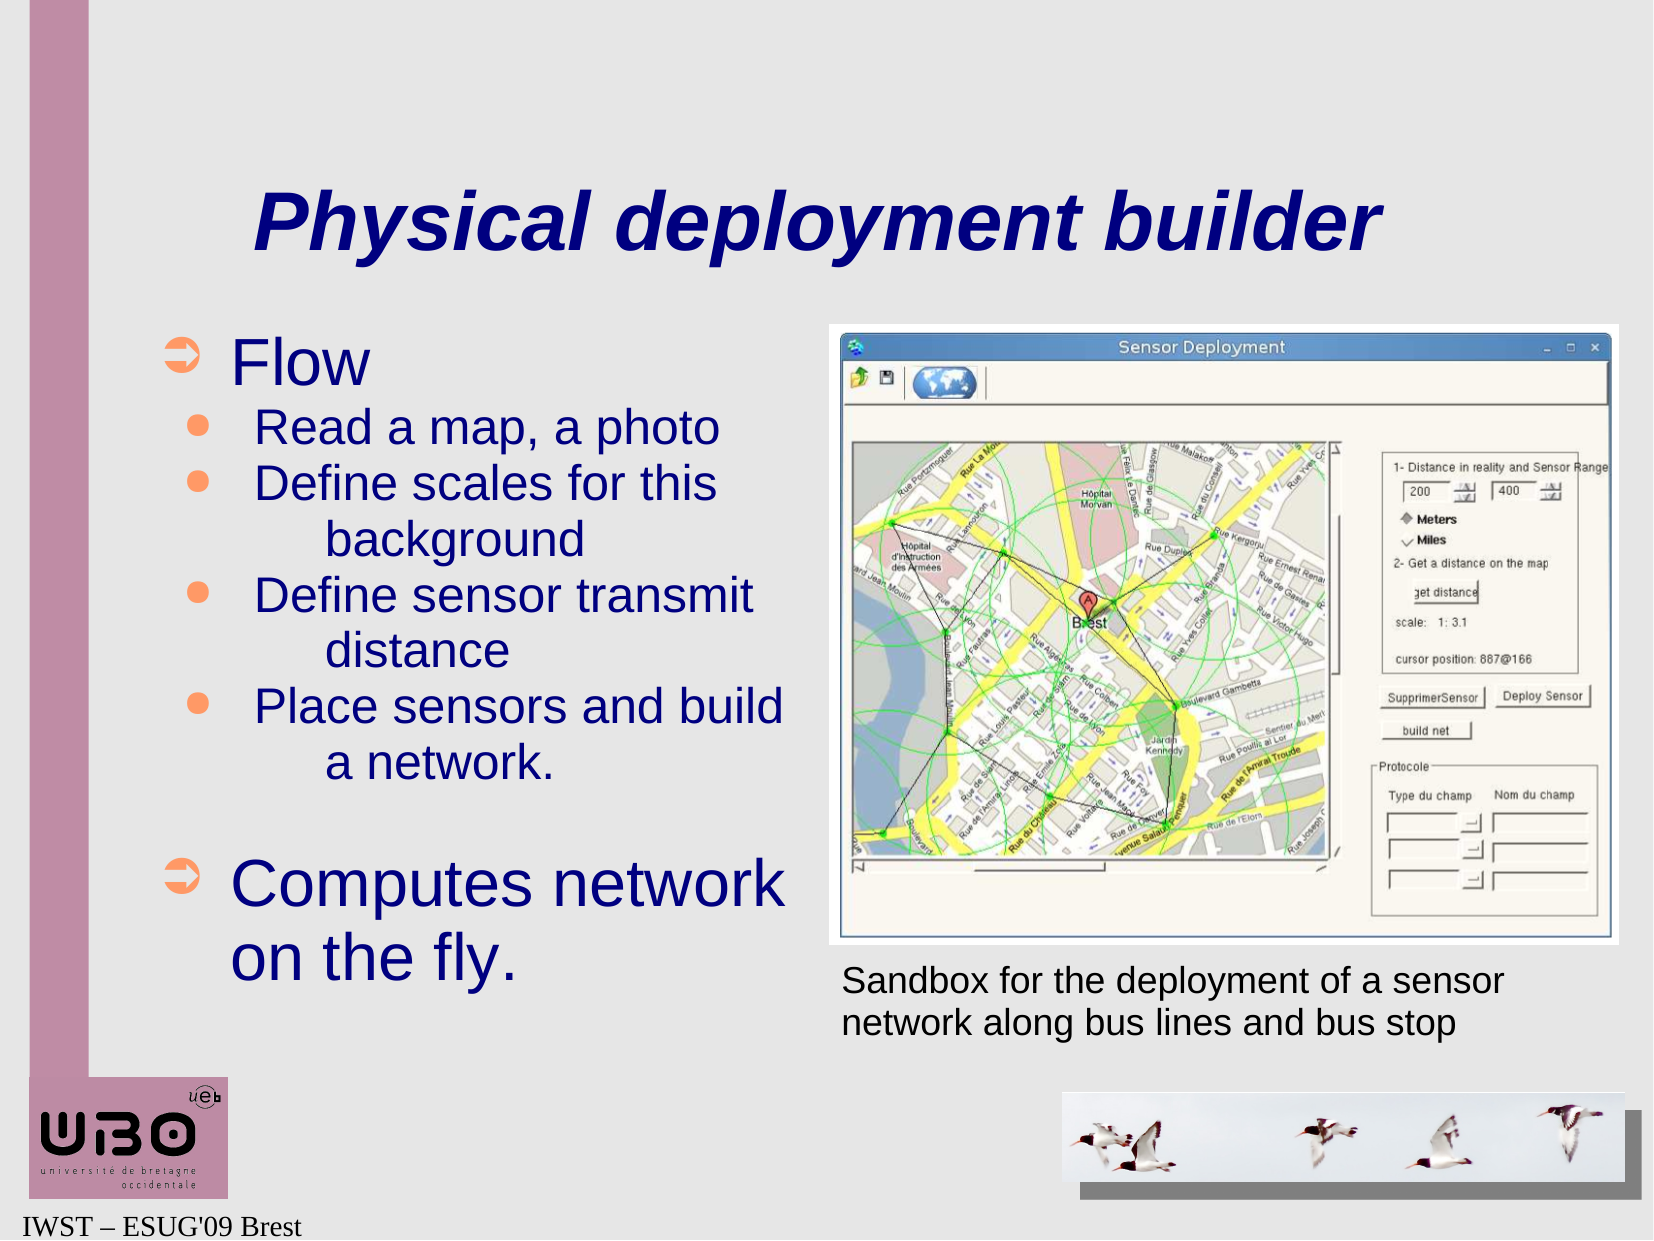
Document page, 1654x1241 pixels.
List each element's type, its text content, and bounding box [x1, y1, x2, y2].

list Flow Read a map, a photo Define scales for this background Define sensor transmit distance Place sensors and build a network. Computes network on the fly. [147, 324, 798, 1152]
title Physical deployment builder [123, 125, 1536, 318]
picture [29, 1077, 228, 1199]
picture [1062, 1092, 1625, 1182]
picture [829, 324, 1619, 945]
text_box Sandbox for the deployment of a sensor network along bus lines and bus stop [826, 951, 1625, 1063]
